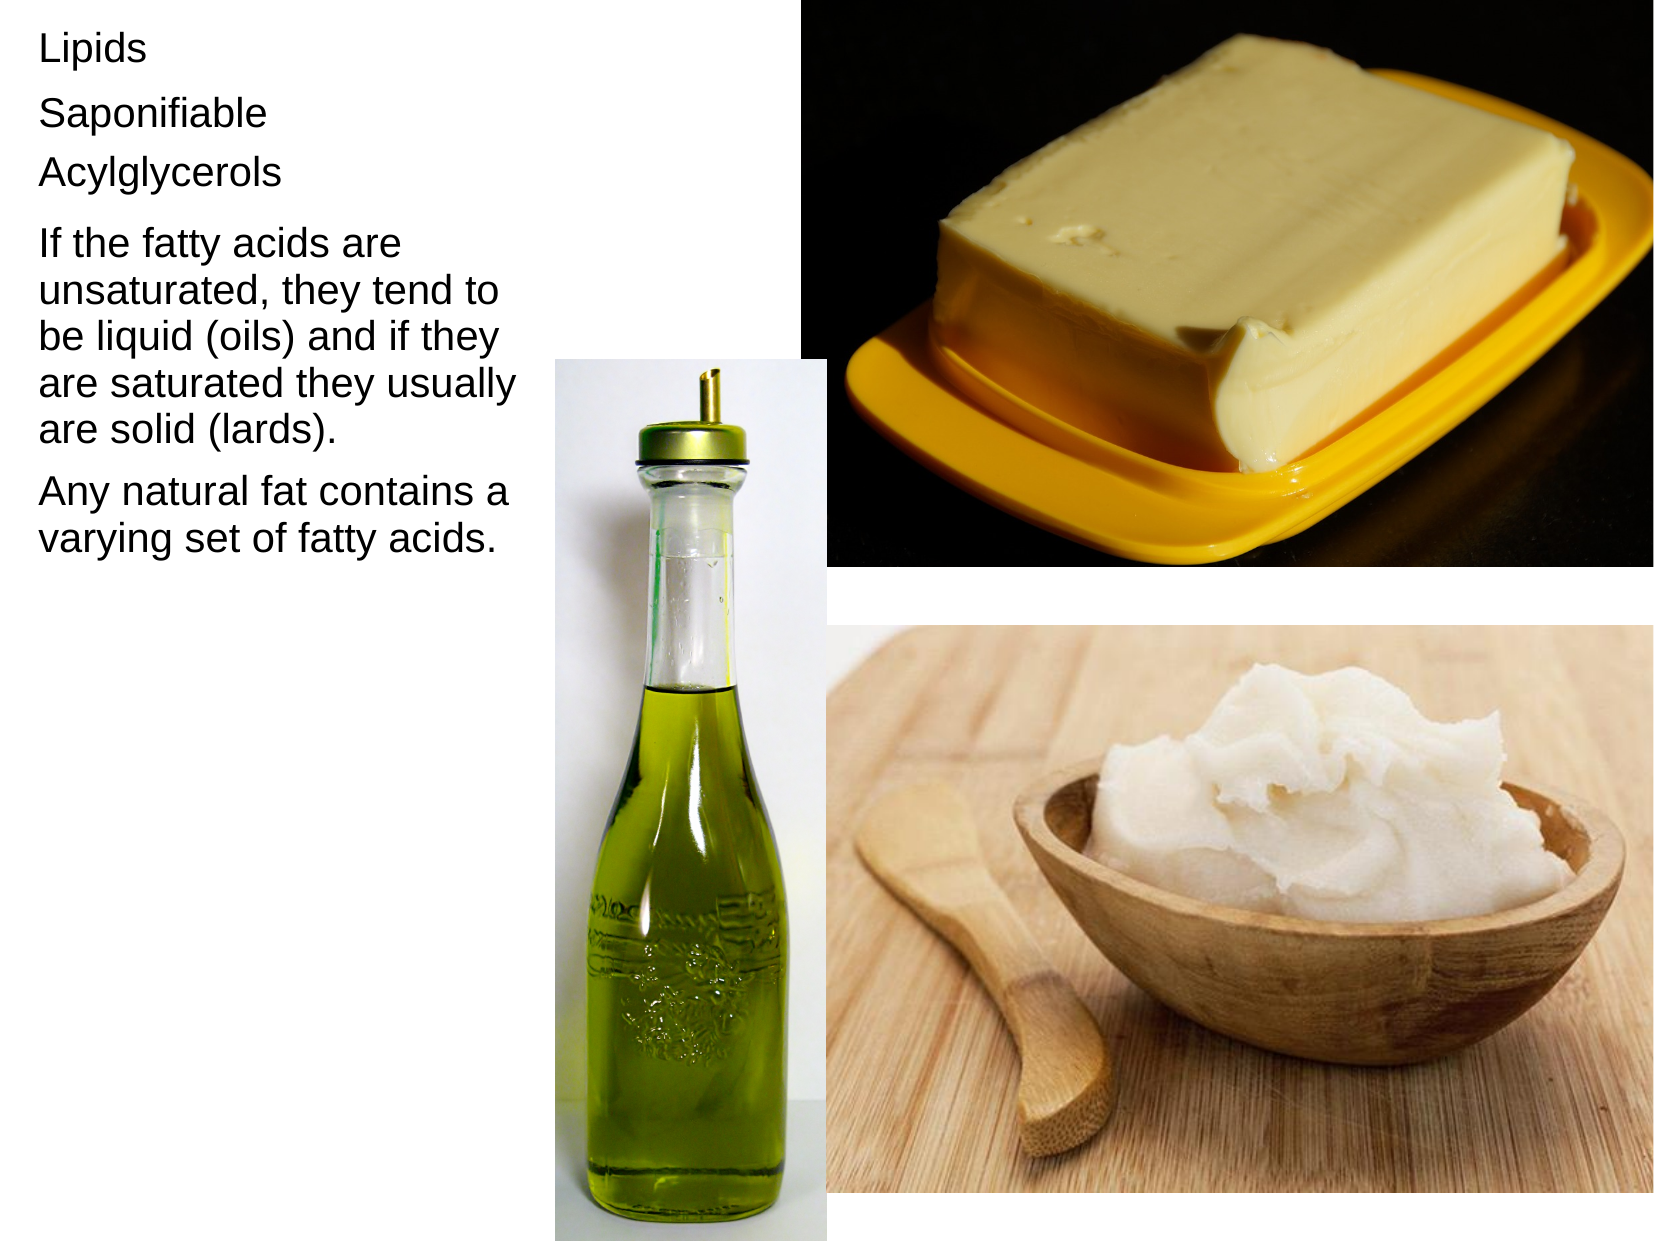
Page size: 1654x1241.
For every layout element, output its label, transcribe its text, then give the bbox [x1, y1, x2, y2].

text_box If the fatty acids are unsaturated, they tend to be liquid (oils) and if they are saturated they usually are solid (lards). [23, 212, 556, 460]
picture [555, 0, 1654, 1241]
text_box Lipids [23, 17, 355, 80]
text_box Any natural fat contains a varying set of fatty acids. [23, 460, 532, 569]
text_box Saponifiable [23, 82, 284, 141]
text_box Acylglycerols [23, 141, 355, 204]
